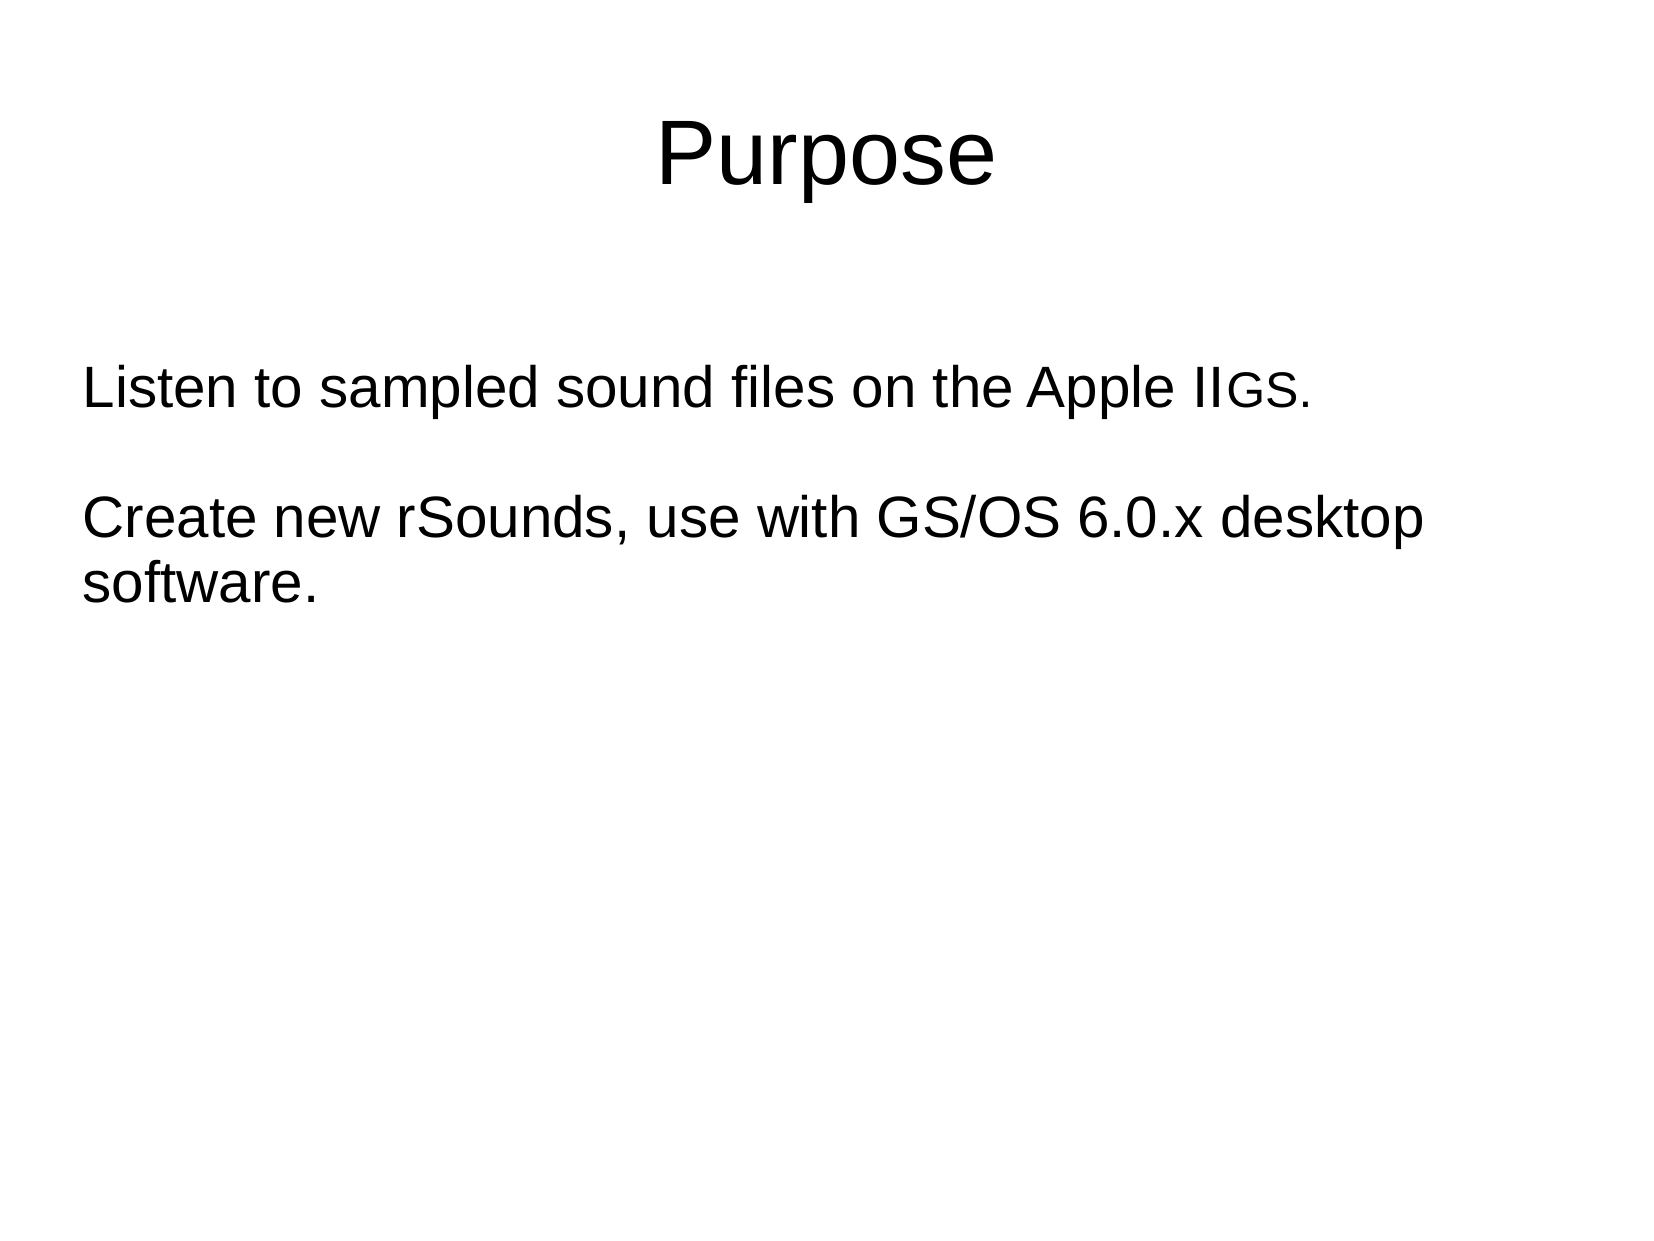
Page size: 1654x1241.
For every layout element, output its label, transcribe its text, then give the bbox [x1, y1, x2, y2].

title Purpose [82, 49, 1571, 257]
subtitle Listen to sampled sound files on the Apple IIGS. Create new rSounds, use with GS/OS 6.0.x desktop software. [82, 290, 1571, 1010]
